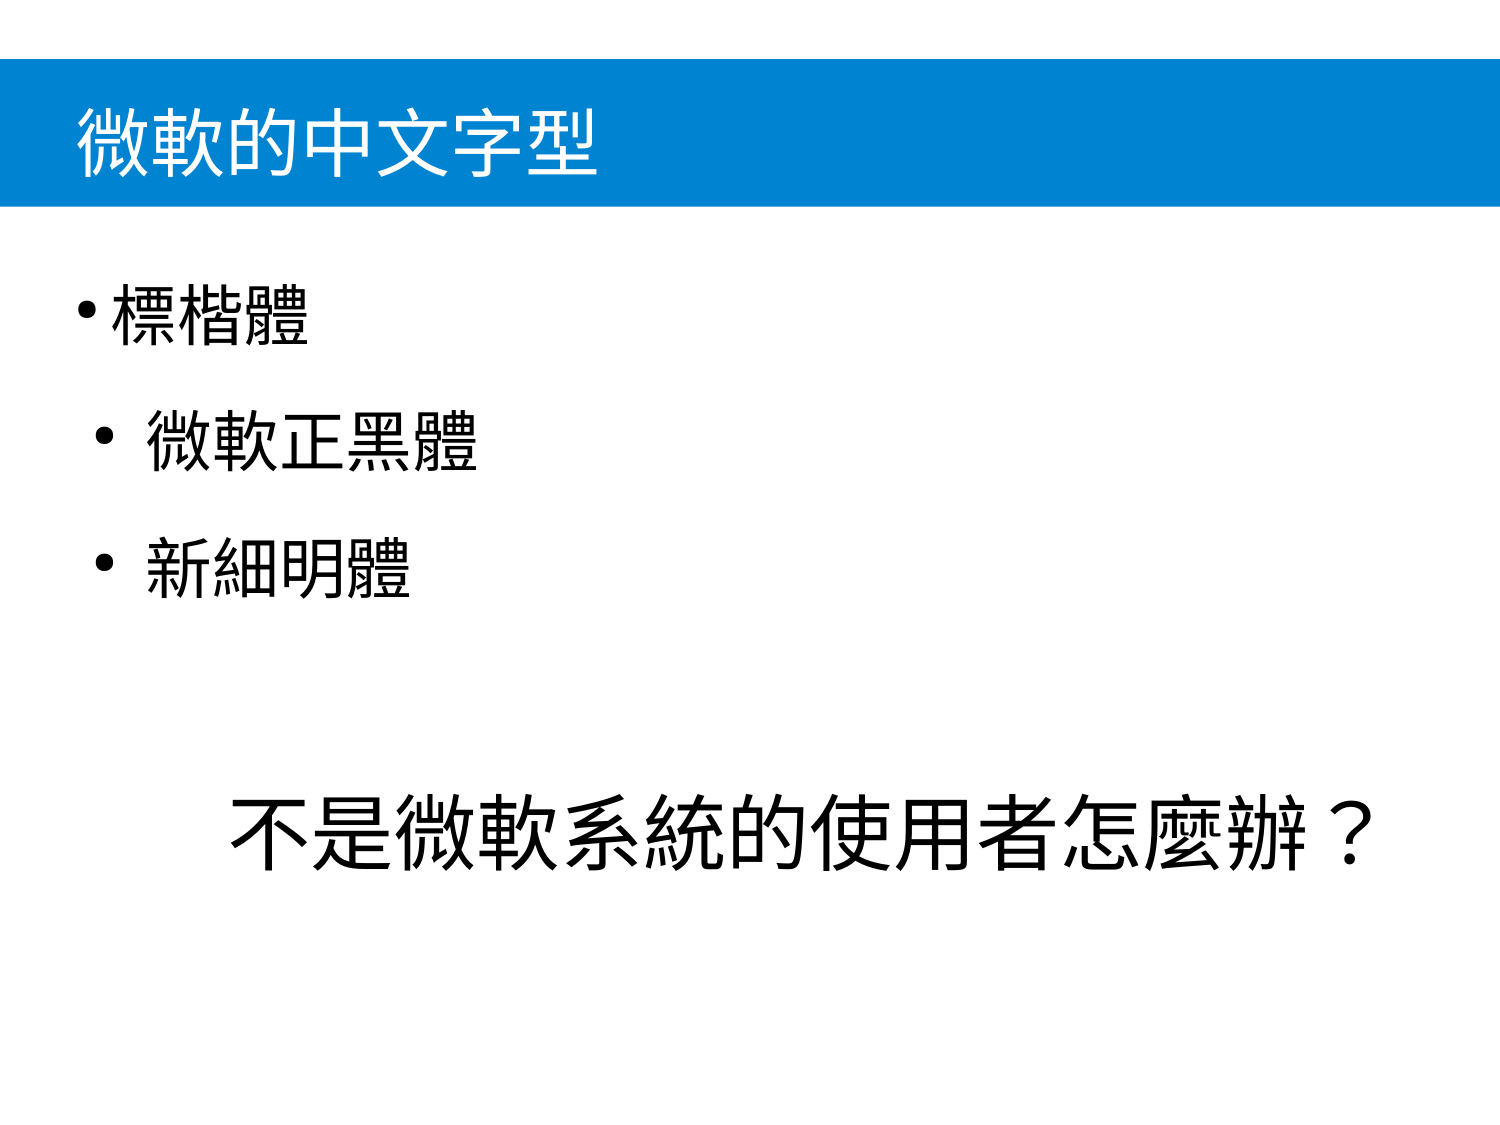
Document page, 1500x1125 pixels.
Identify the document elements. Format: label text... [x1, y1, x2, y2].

title 微軟的中文字型 [75, 44, 1425, 233]
text_box 不是微軟系統的使用者怎麼辦？ [212, 767, 1441, 910]
list 標楷體 微軟正黑體 新細明體 [75, 263, 1425, 916]
